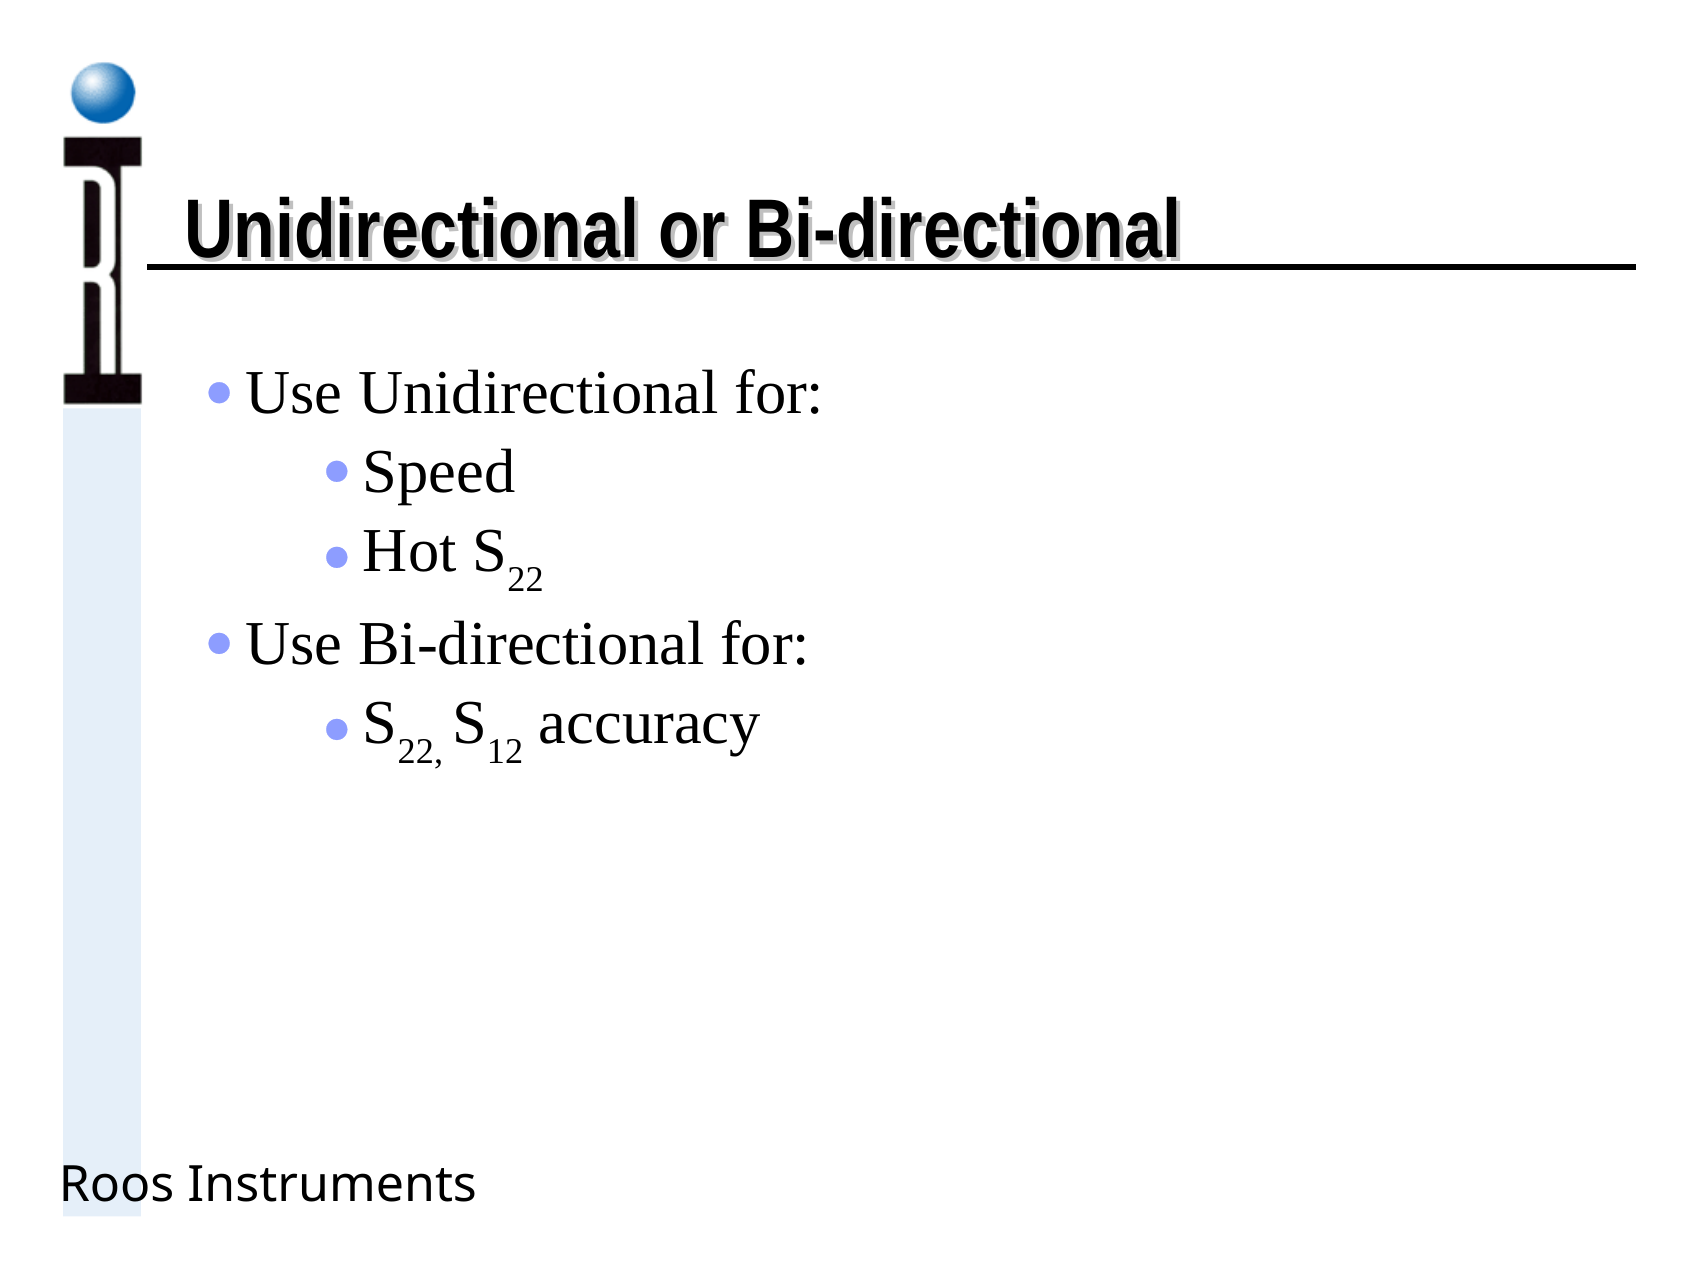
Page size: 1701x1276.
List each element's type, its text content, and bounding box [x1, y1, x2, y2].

text_box Unidirectional or Bi-directional [184, 92, 1539, 274]
text_box Use Unidirectional for: Speed Hot S22 Use Bi-directional for: S22, S12 accuracy [192, 358, 1550, 775]
picture [59, 58, 147, 411]
